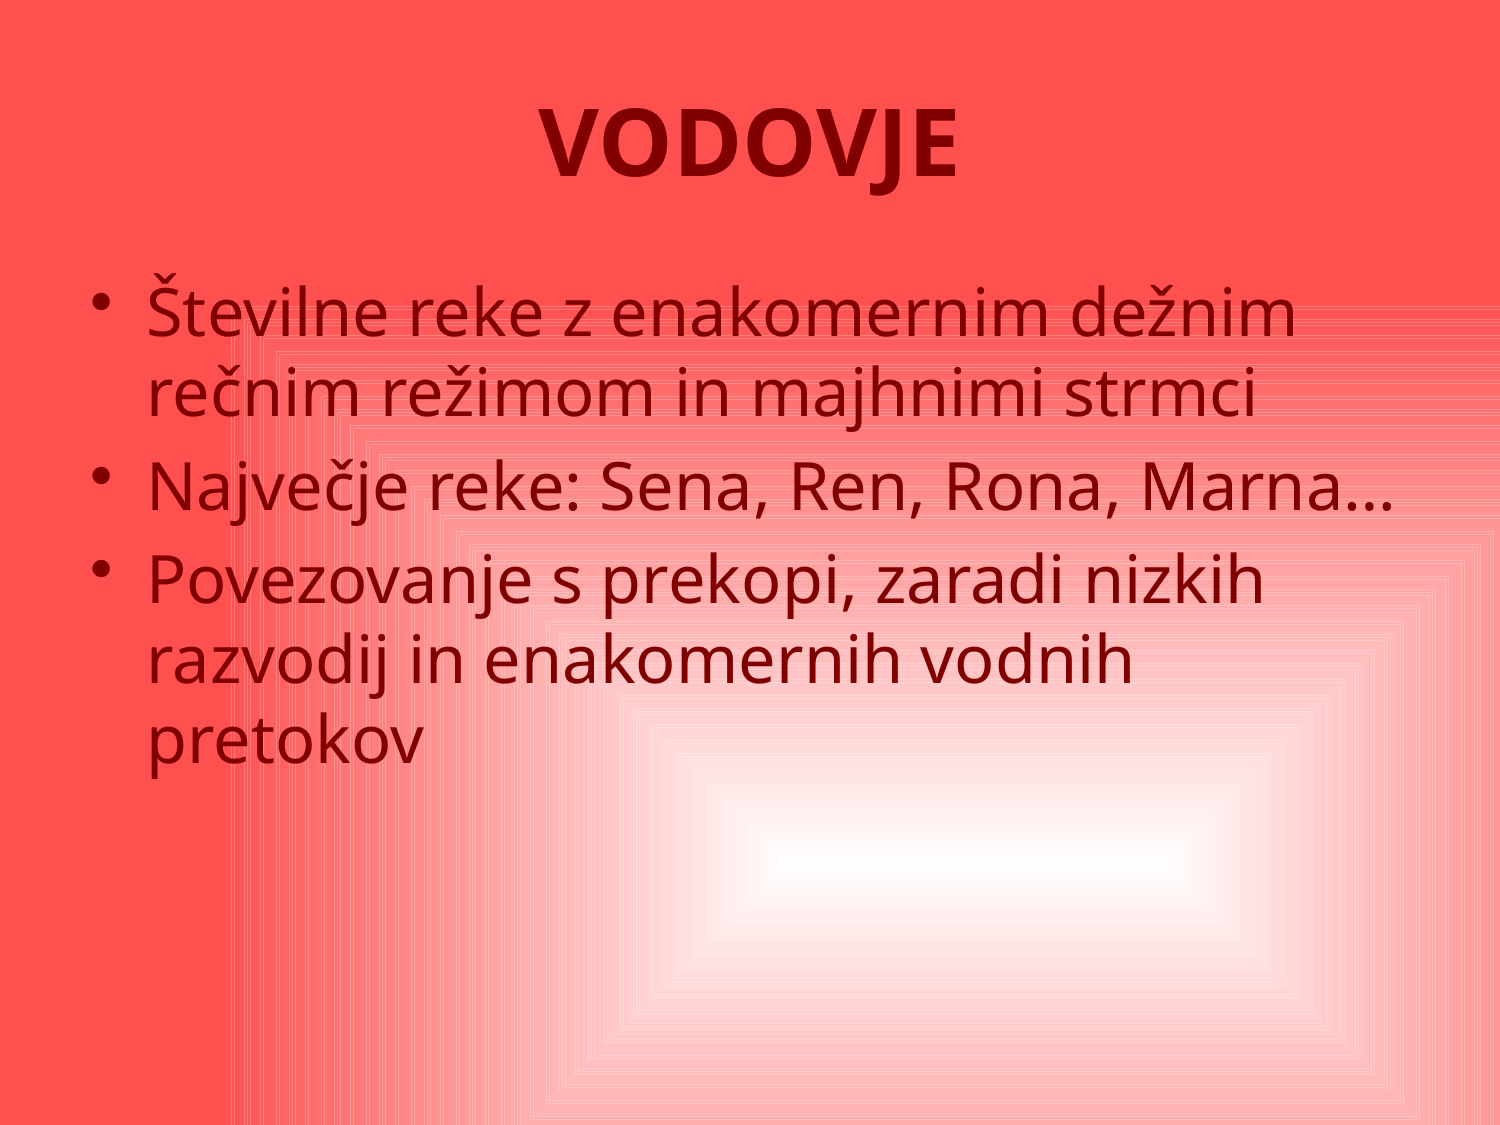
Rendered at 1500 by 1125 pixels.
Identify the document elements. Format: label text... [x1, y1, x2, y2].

list Številne reke z enakomernim dežnim rečnim režimom in majhnimi strmci Največje reke: Sena, Ren, Rona, Marna… Povezovanje s prekopi, zaradi nizkih razvodij in enakomernih vodnih pretokov [75, 262, 1425, 1005]
title VODOVJE [75, 45, 1425, 233]
